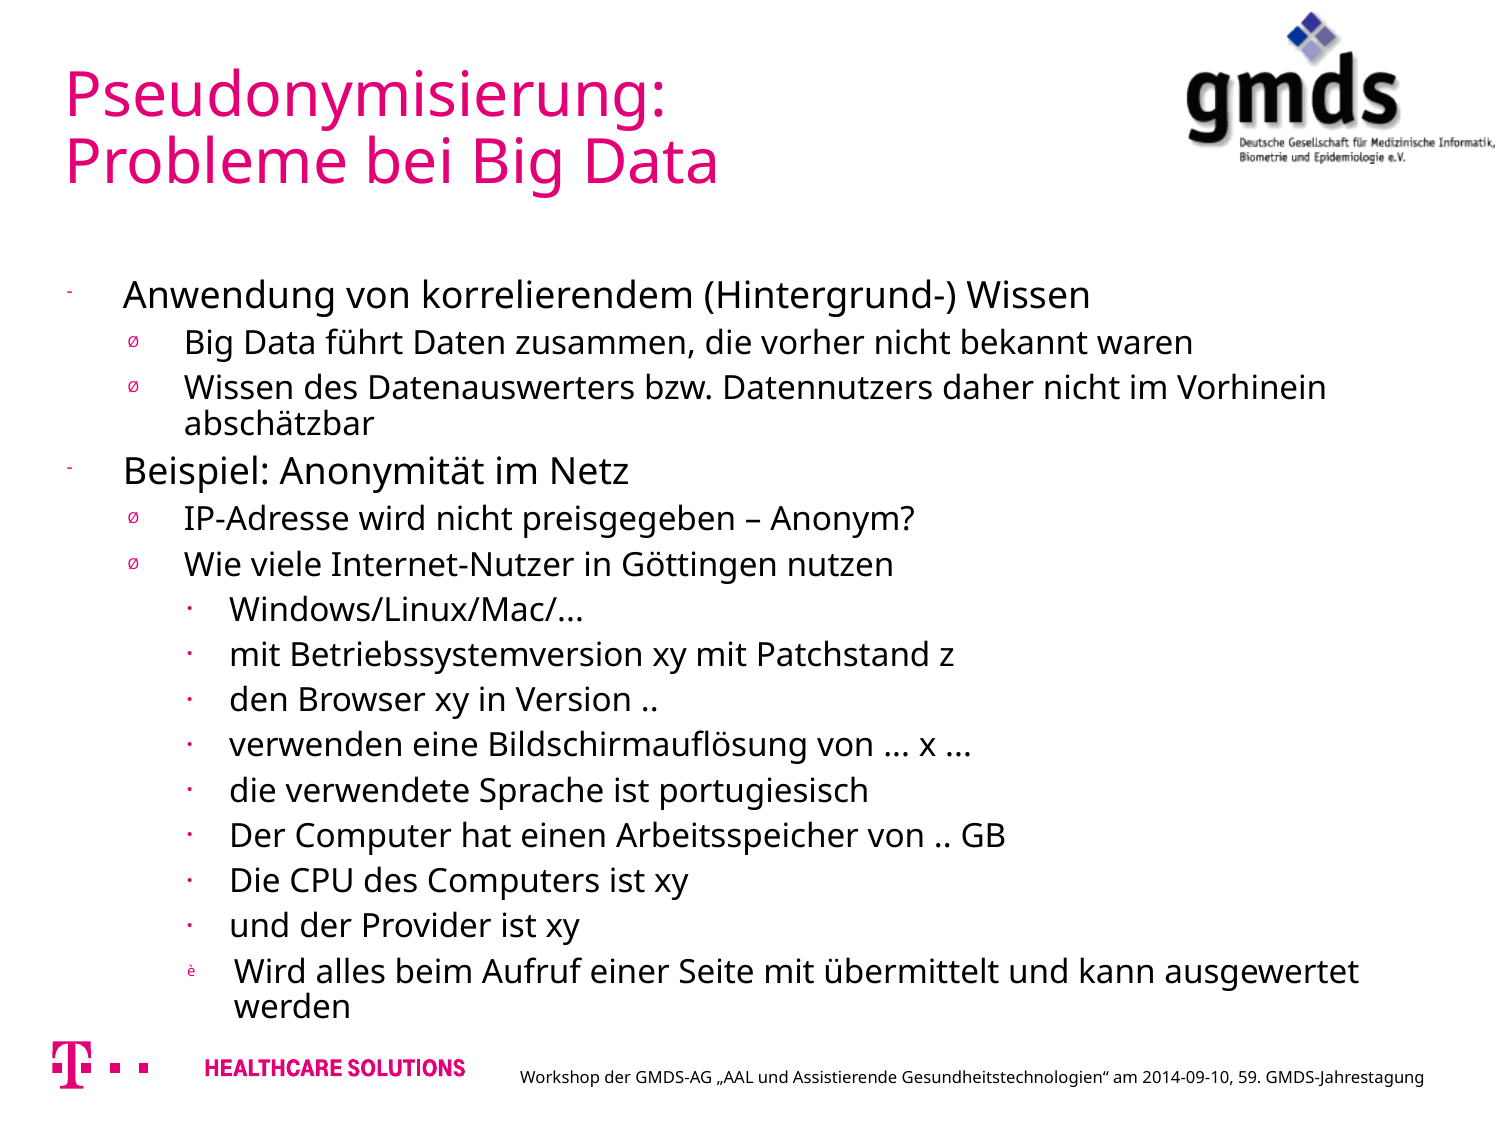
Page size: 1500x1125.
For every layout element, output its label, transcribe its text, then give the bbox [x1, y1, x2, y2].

text_box Workshop der GMDS-AG „AAL und Assistierende Gesundheitstechnologien“ am 2014-09-10, 59. GMDS-Jahrestagung [520, 1049, 1479, 1087]
list Anwendung von korrelierendem (Hintergrund-) Wissen Big Data führt Daten zusammen, die vorher nicht bekannt waren Wissen des Datenauswerters bzw. Datennutzers daher nicht im Vorhinein abschätzbar Beispiel: Anonymität im Netz IP-Adresse wird nicht preisgegeben – Anonym? Wie viele Internet-Nutzer in Göttingen nutzen Windows/Linux/Mac/... mit Betriebssystemversion xy mit Patchstand z den Browser xy in Version .. verwenden eine Bildschirmauflösung von ... x ... die verwendete Sprache ist portugiesisch Der Computer hat einen Arbeitsspeicher von .. GB Die CPU des Computers ist xy und der Provider ist xy Wird alles beim Aufruf einer Seite mit übermittelt und kann ausgewertet werden [51, 268, 1447, 972]
title Pseudonymisierung: Probleme bei Big Data [50, 54, 1191, 191]
picture [1181, 8, 1495, 164]
